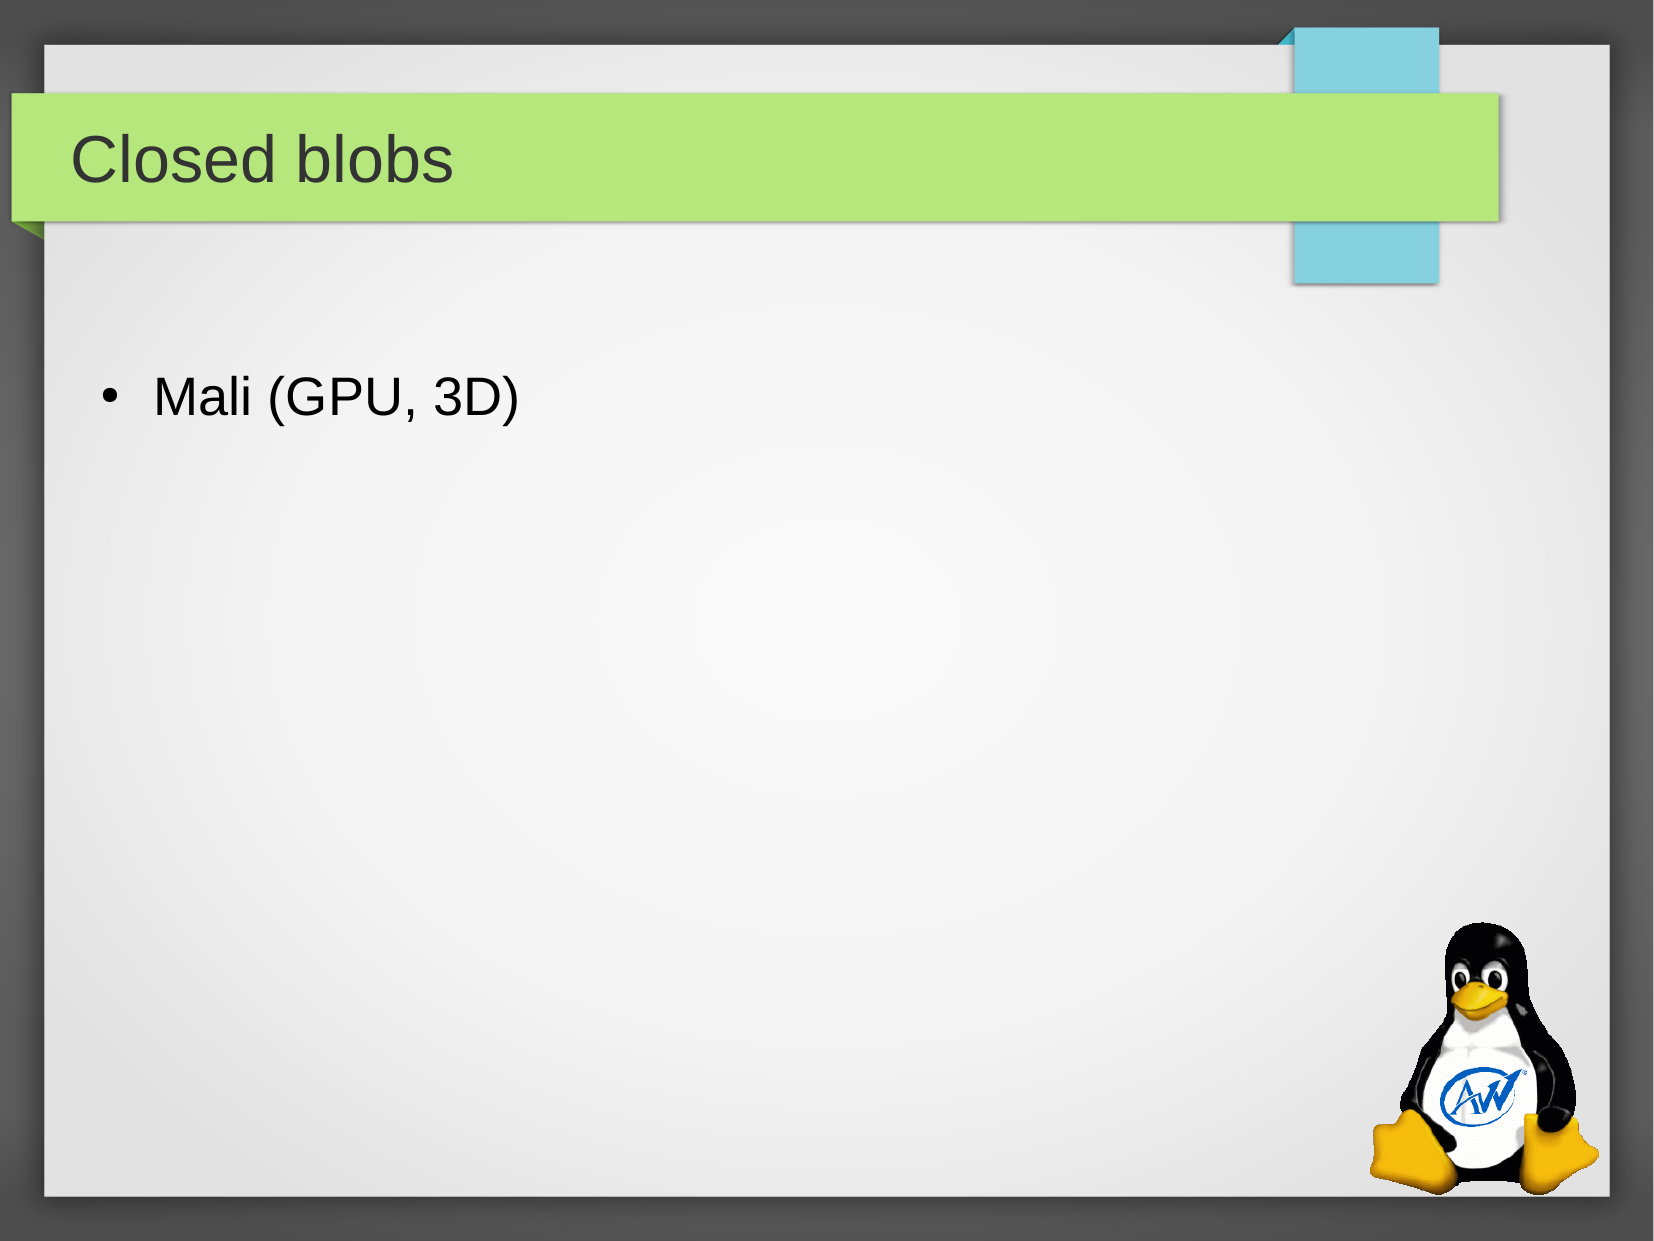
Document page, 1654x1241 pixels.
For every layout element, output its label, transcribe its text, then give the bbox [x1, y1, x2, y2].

list Mali (GPU, 3D) [82, 343, 1538, 1063]
picture [0, 0, 1654, 1241]
title Closed blobs [70, 106, 1229, 213]
